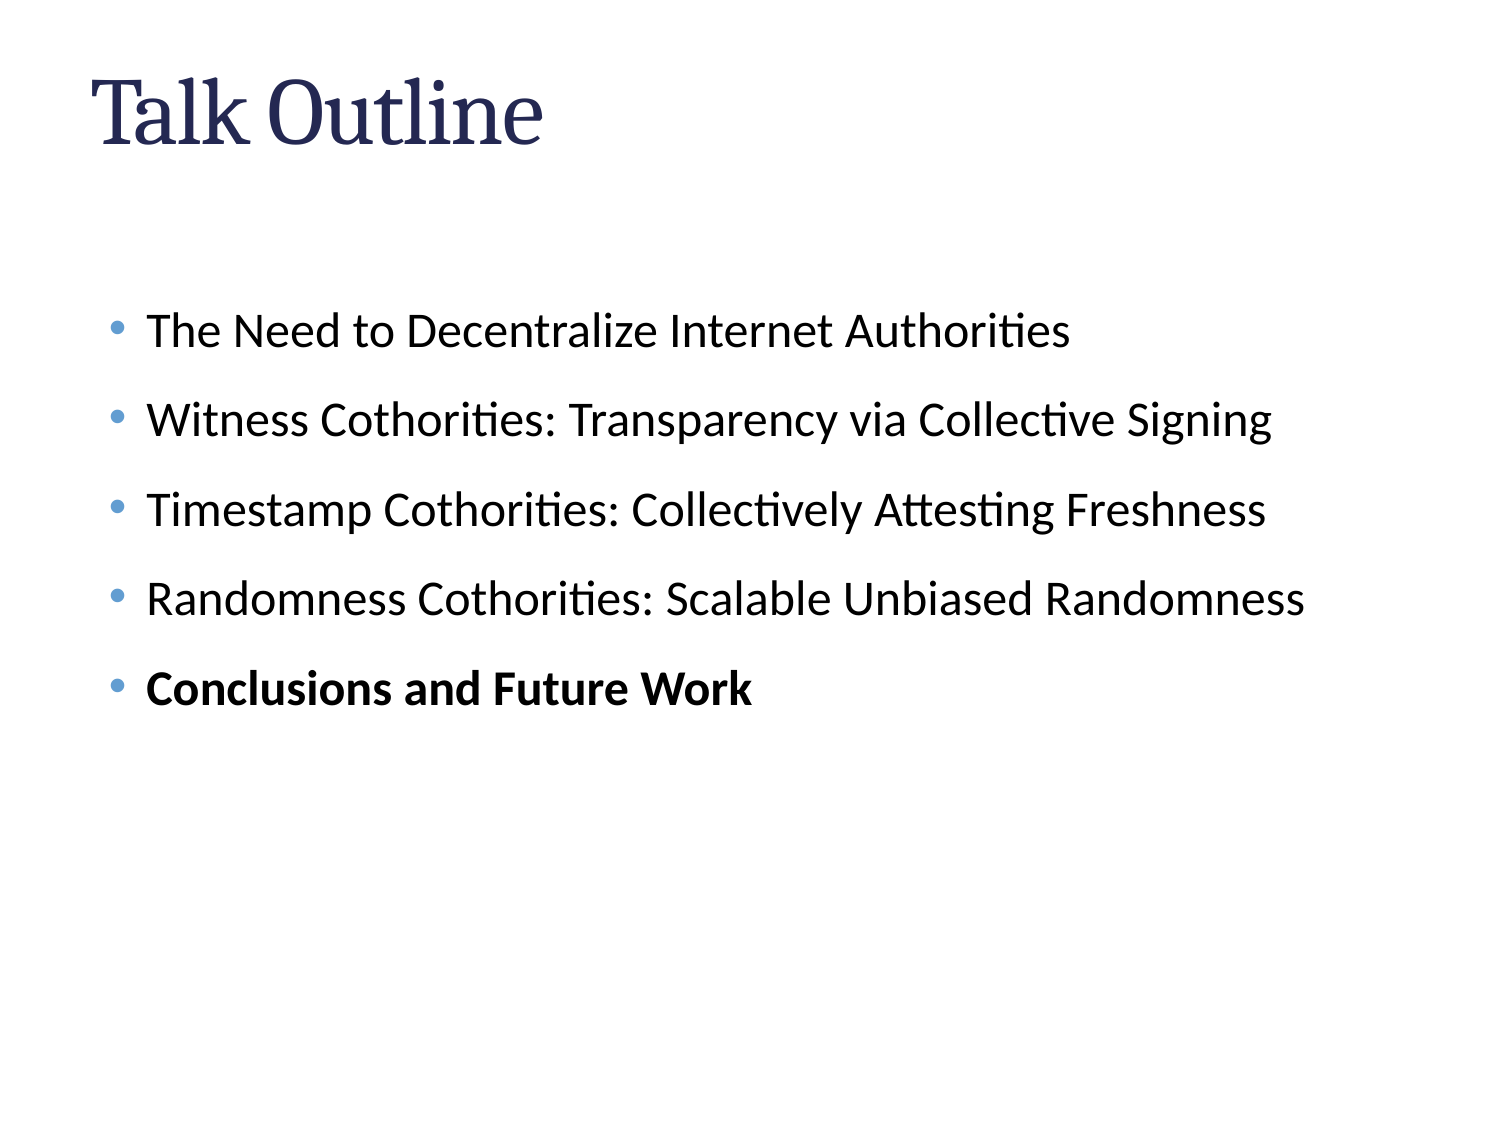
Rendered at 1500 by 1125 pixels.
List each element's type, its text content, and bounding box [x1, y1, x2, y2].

list The Need to Decentralize Internet Authorities Witness Cothorities: Transparency via Collective Signing Timestamp Cothorities: Collectively Attesting Freshness Randomness Cothorities: Scalable Unbiased Randomness Conclusions and Future Work [75, 200, 1325, 1063]
title Talk Outline [75, 12, 1325, 200]
